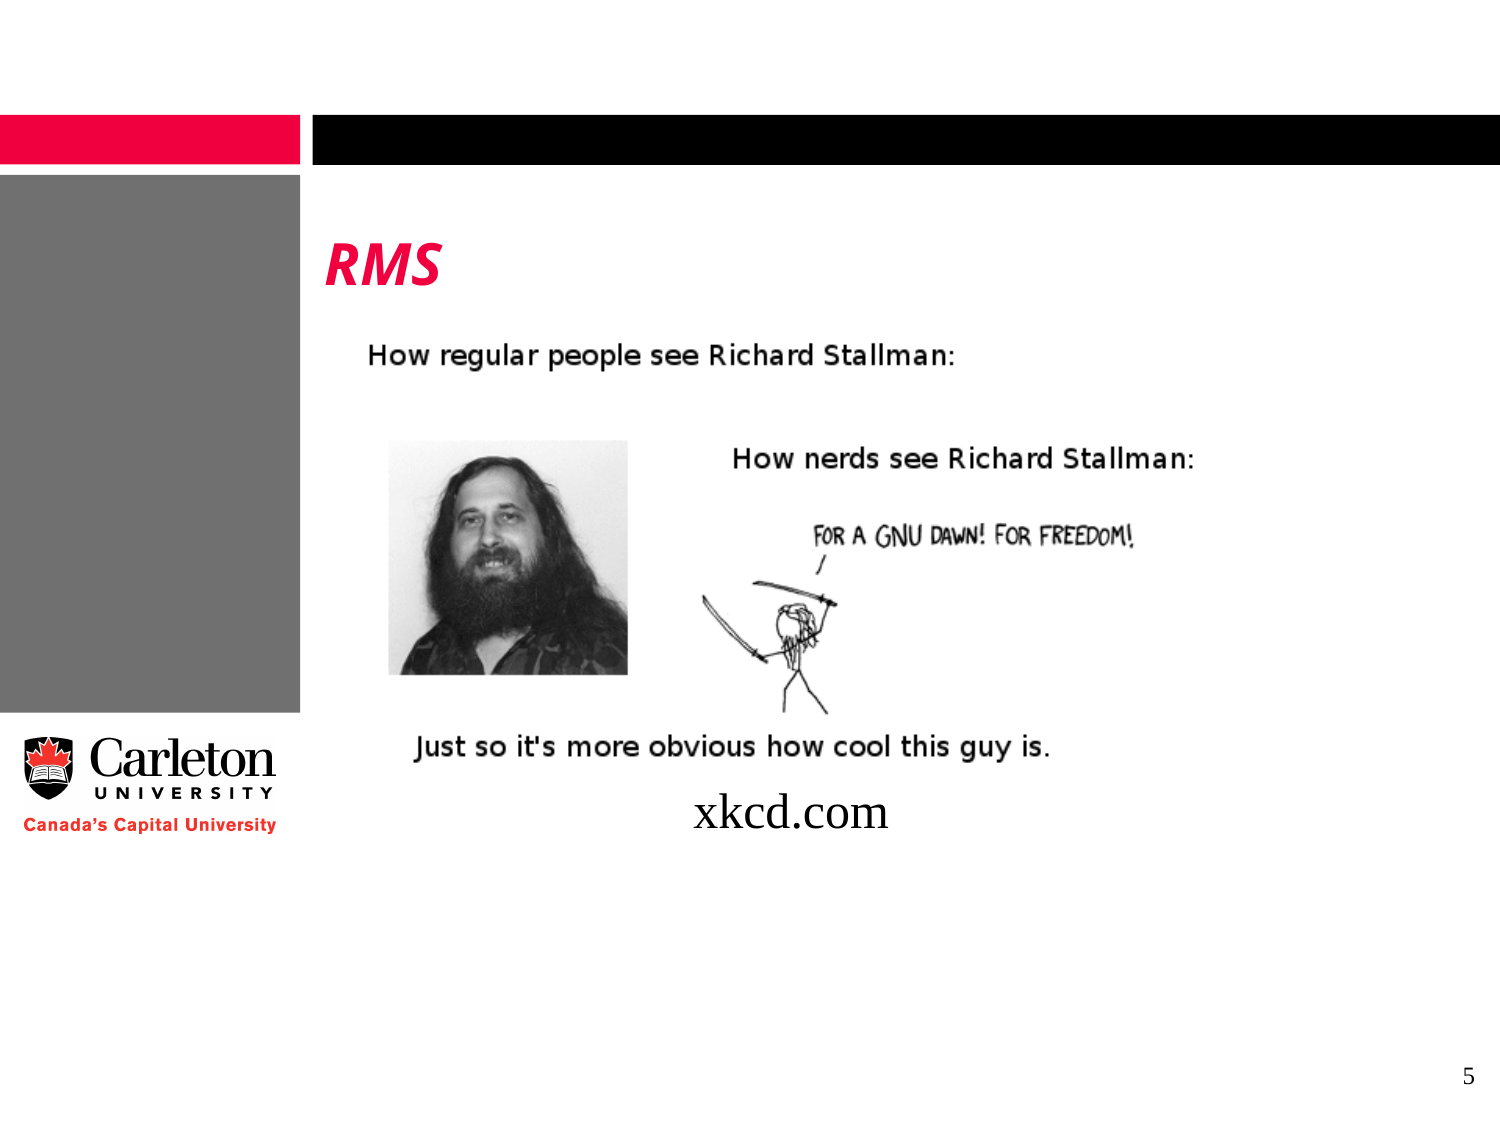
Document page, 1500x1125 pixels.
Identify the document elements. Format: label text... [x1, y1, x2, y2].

title RMS [324, 194, 1450, 331]
picture [345, 320, 1238, 788]
picture [24, 737, 276, 834]
